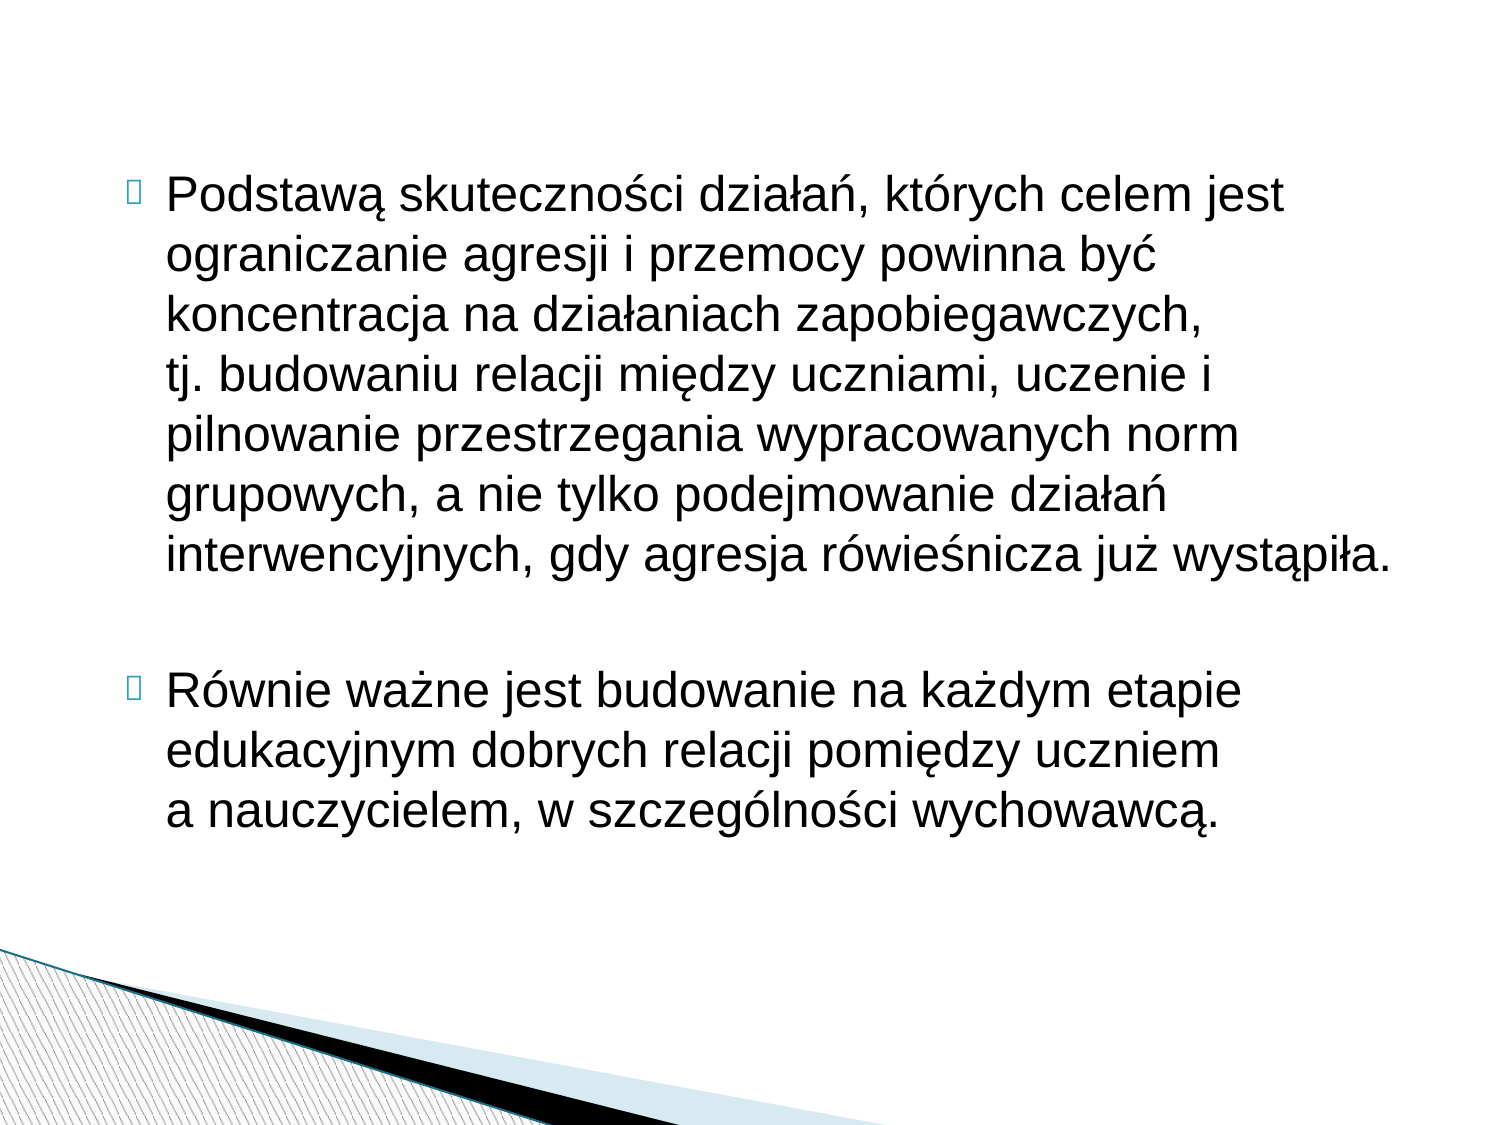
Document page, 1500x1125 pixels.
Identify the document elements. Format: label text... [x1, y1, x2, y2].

picture [0, 952, 543, 1125]
list Podstawą skuteczności działań, których celem jest ograniczanie agresji i przemocy powinna być koncentracja na działaniach zapobiegawczych, tj. budowaniu relacji między uczniami, uczenie i pilnowanie przestrzegania wypracowanych norm grupowych, a nie tylko podejmowanie działań interwencyjnych, gdy agresja rówieśnicza już wystąpiła. Równie ważne jest budowanie na każdym etapie edukacyjnym dobrych relacji pomiędzy uczniem a nauczycielem, w szczególności wychowawcą. [91, 153, 1441, 1040]
